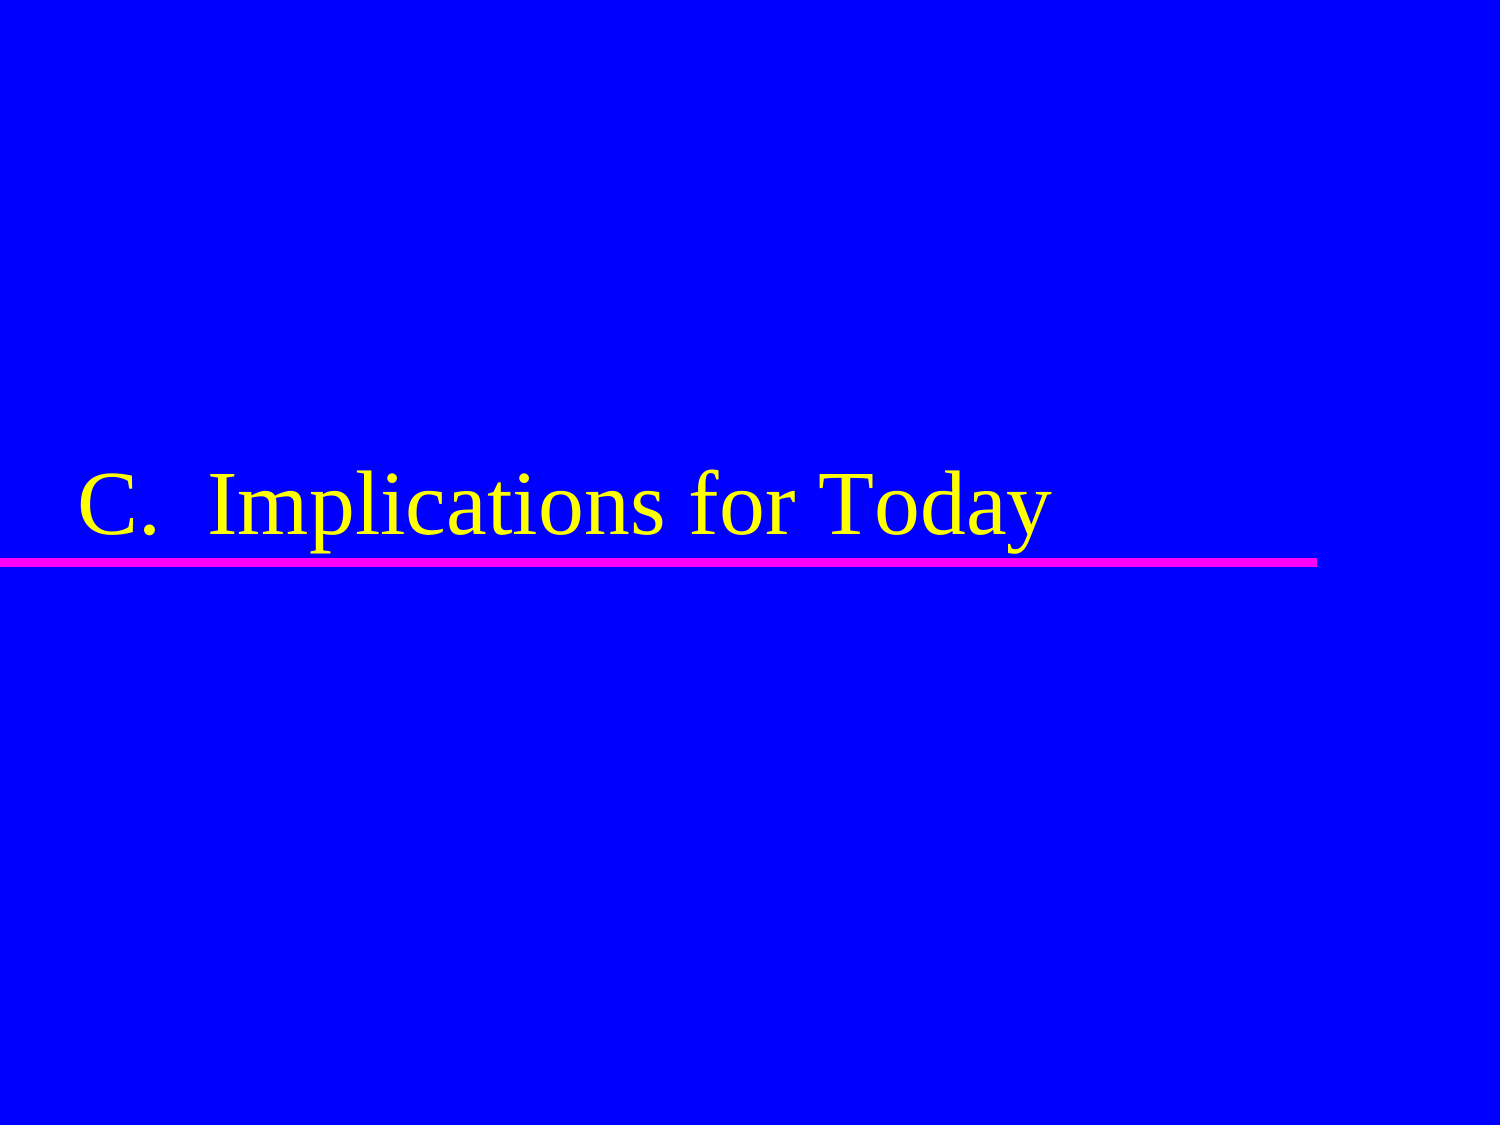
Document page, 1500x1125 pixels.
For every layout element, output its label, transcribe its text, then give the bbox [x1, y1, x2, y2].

title C. Implications for Today [62, 374, 1388, 563]
